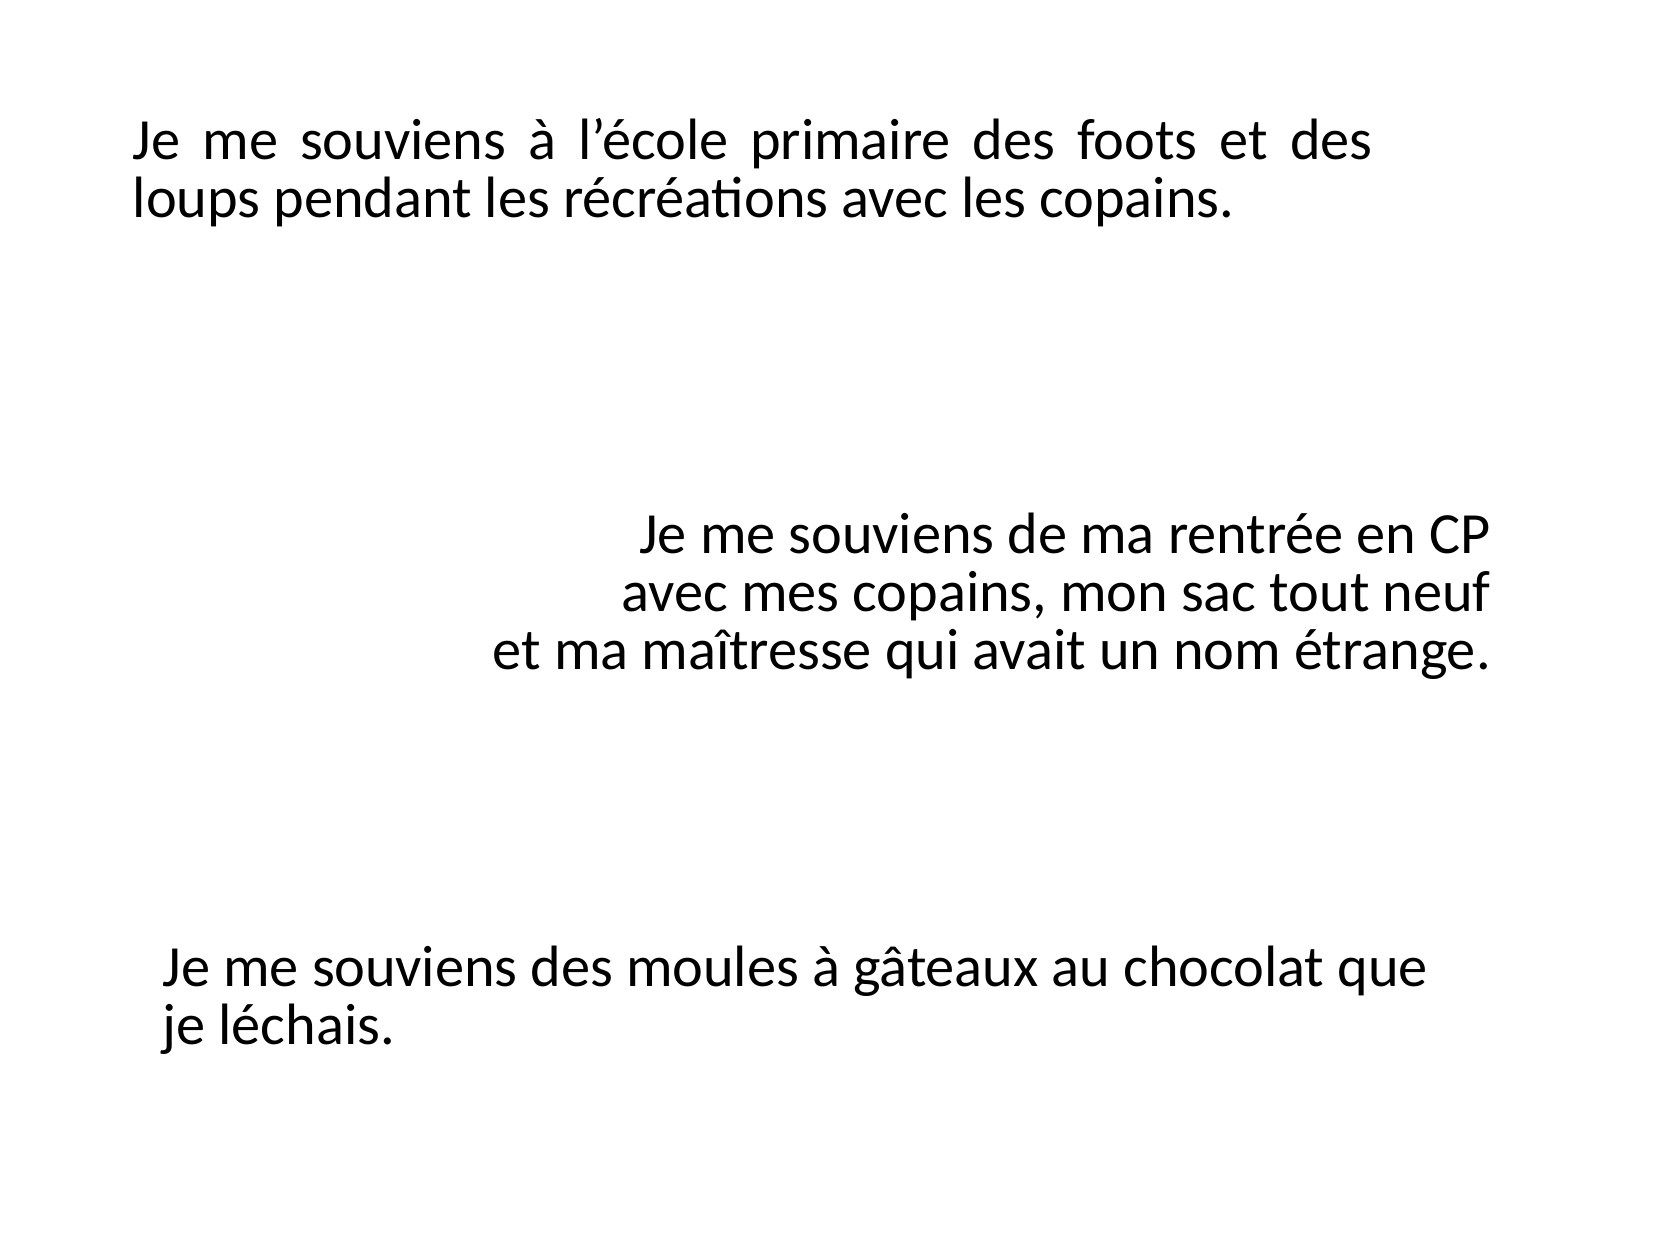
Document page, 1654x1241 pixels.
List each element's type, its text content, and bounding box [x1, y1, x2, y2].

text_box Je me souviens des moules à gâteaux au chocolat que je léchais. [147, 935, 1477, 1093]
text_box Je me souviens à l’école primaire des foots et des loups pendant les récréations avec les copains. [118, 108, 1388, 266]
text_box Je me souviens de ma rentrée en CP avec mes copains, mon sac tout neuf et ma maîtresse qui avait un nom étrange. [324, 501, 1506, 731]
